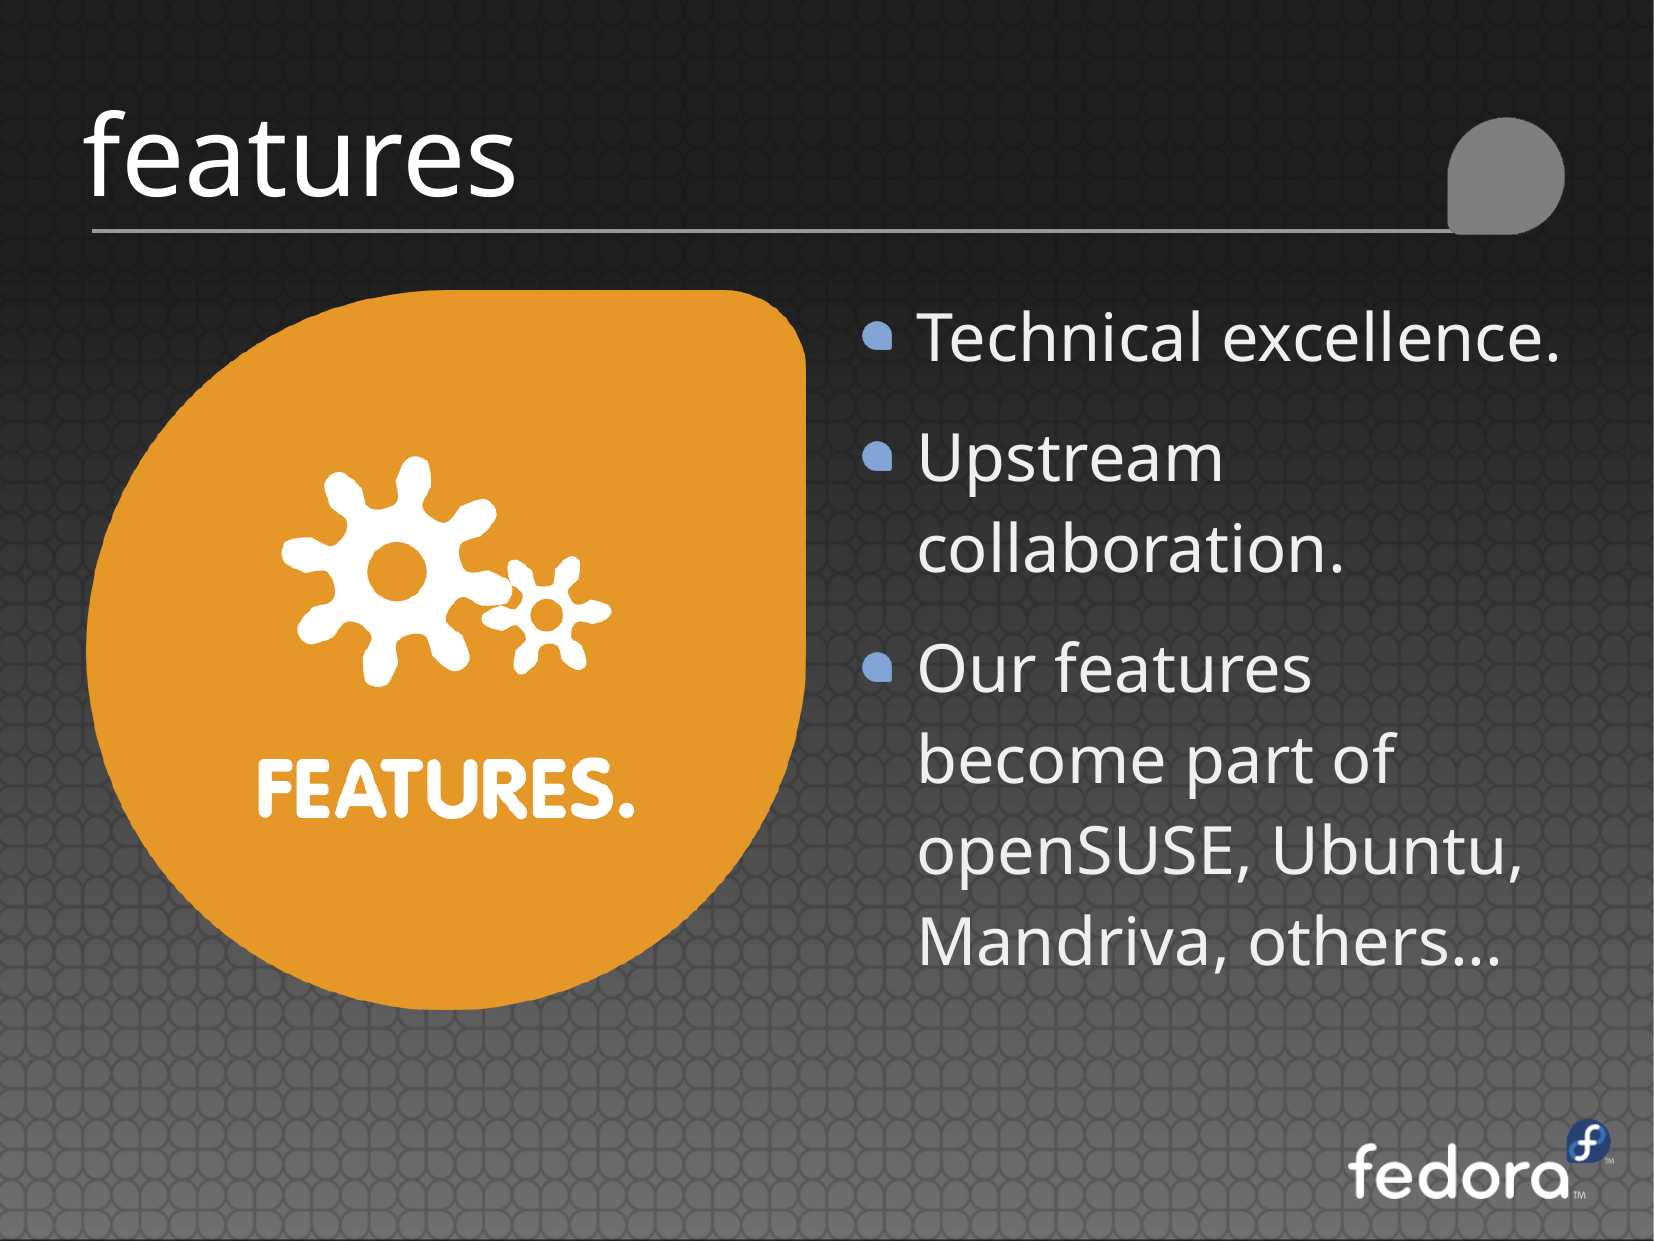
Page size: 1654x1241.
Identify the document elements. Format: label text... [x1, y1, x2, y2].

list Technical excellence. Upstream collaboration. Our features become part of openSUSE, Ubuntu, Mandriva, others... [845, 290, 1572, 1094]
picture [0, 0, 1654, 1241]
title features [82, 56, 1571, 250]
